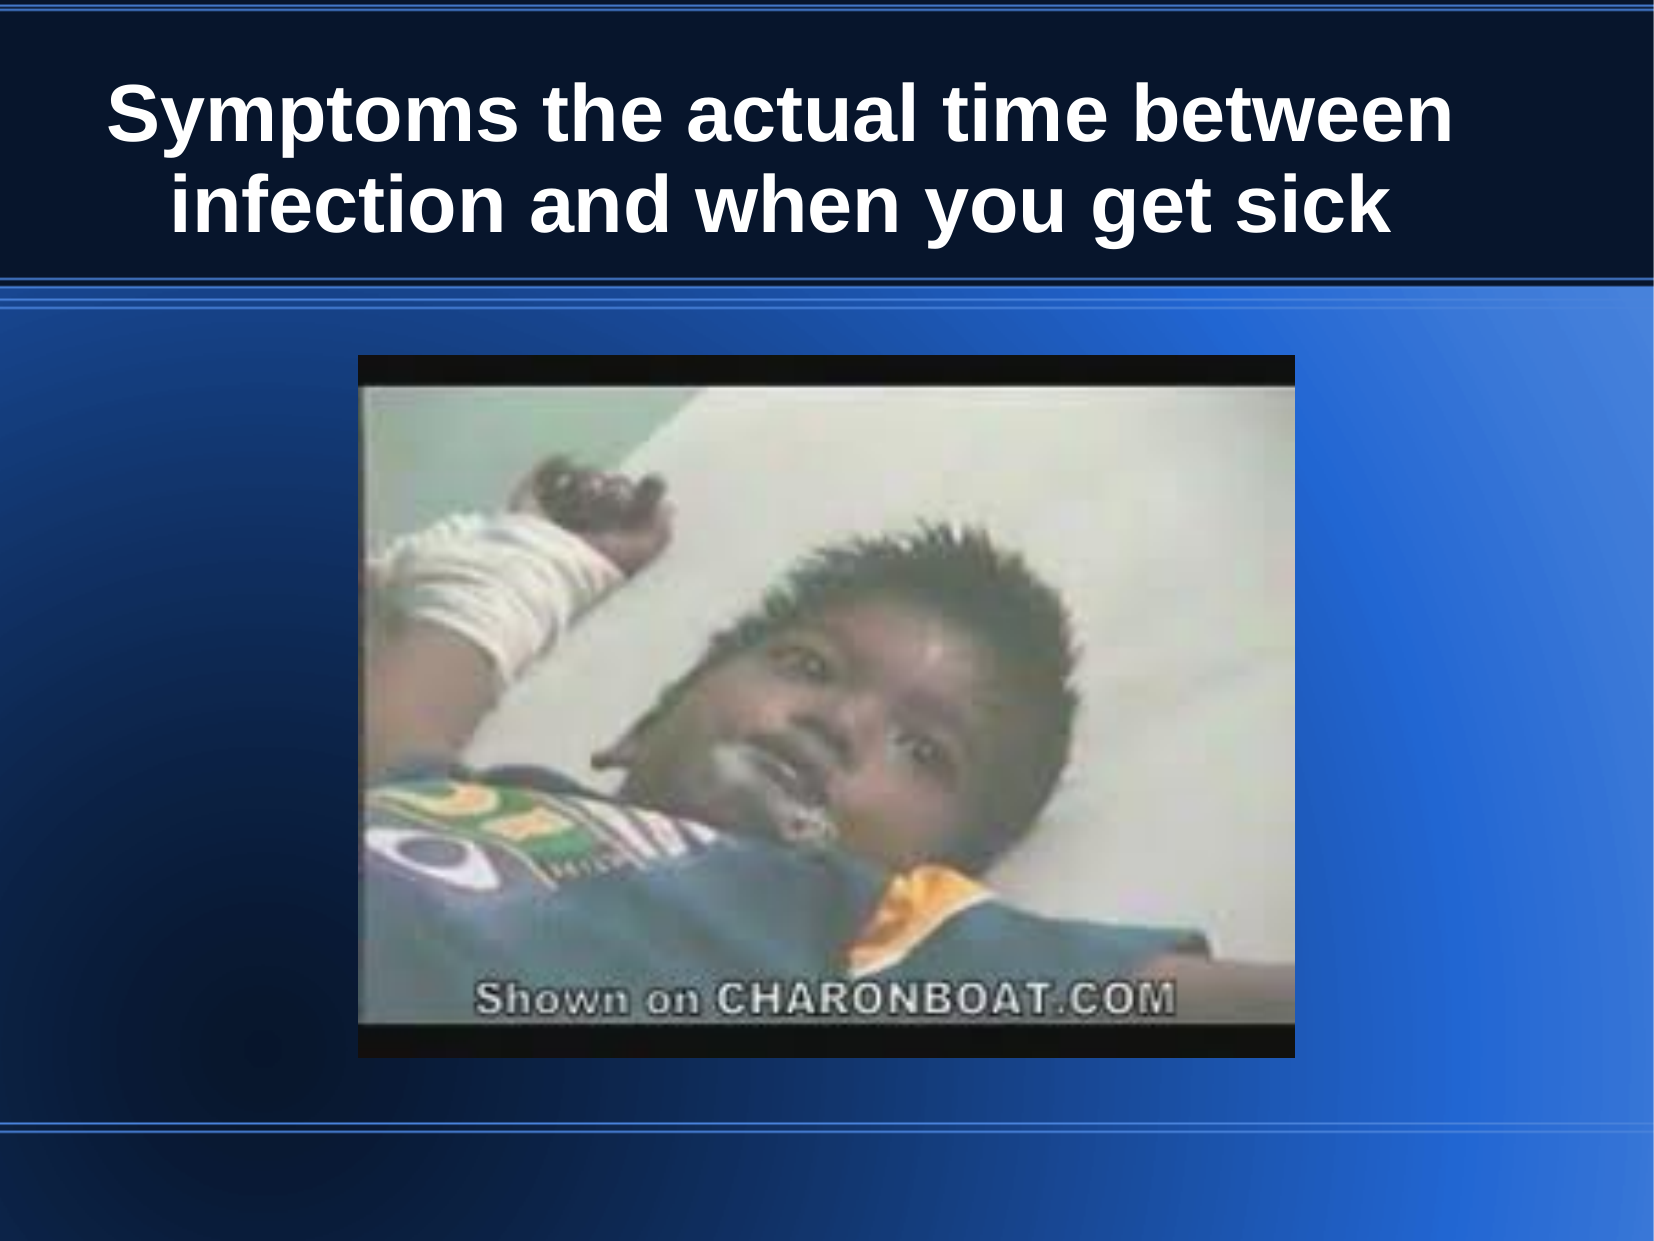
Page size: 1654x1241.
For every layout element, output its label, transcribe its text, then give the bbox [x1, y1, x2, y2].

picture [0, 0, 1654, 1241]
title Symptoms the actual time between infection and when you get sick [37, 55, 1526, 263]
